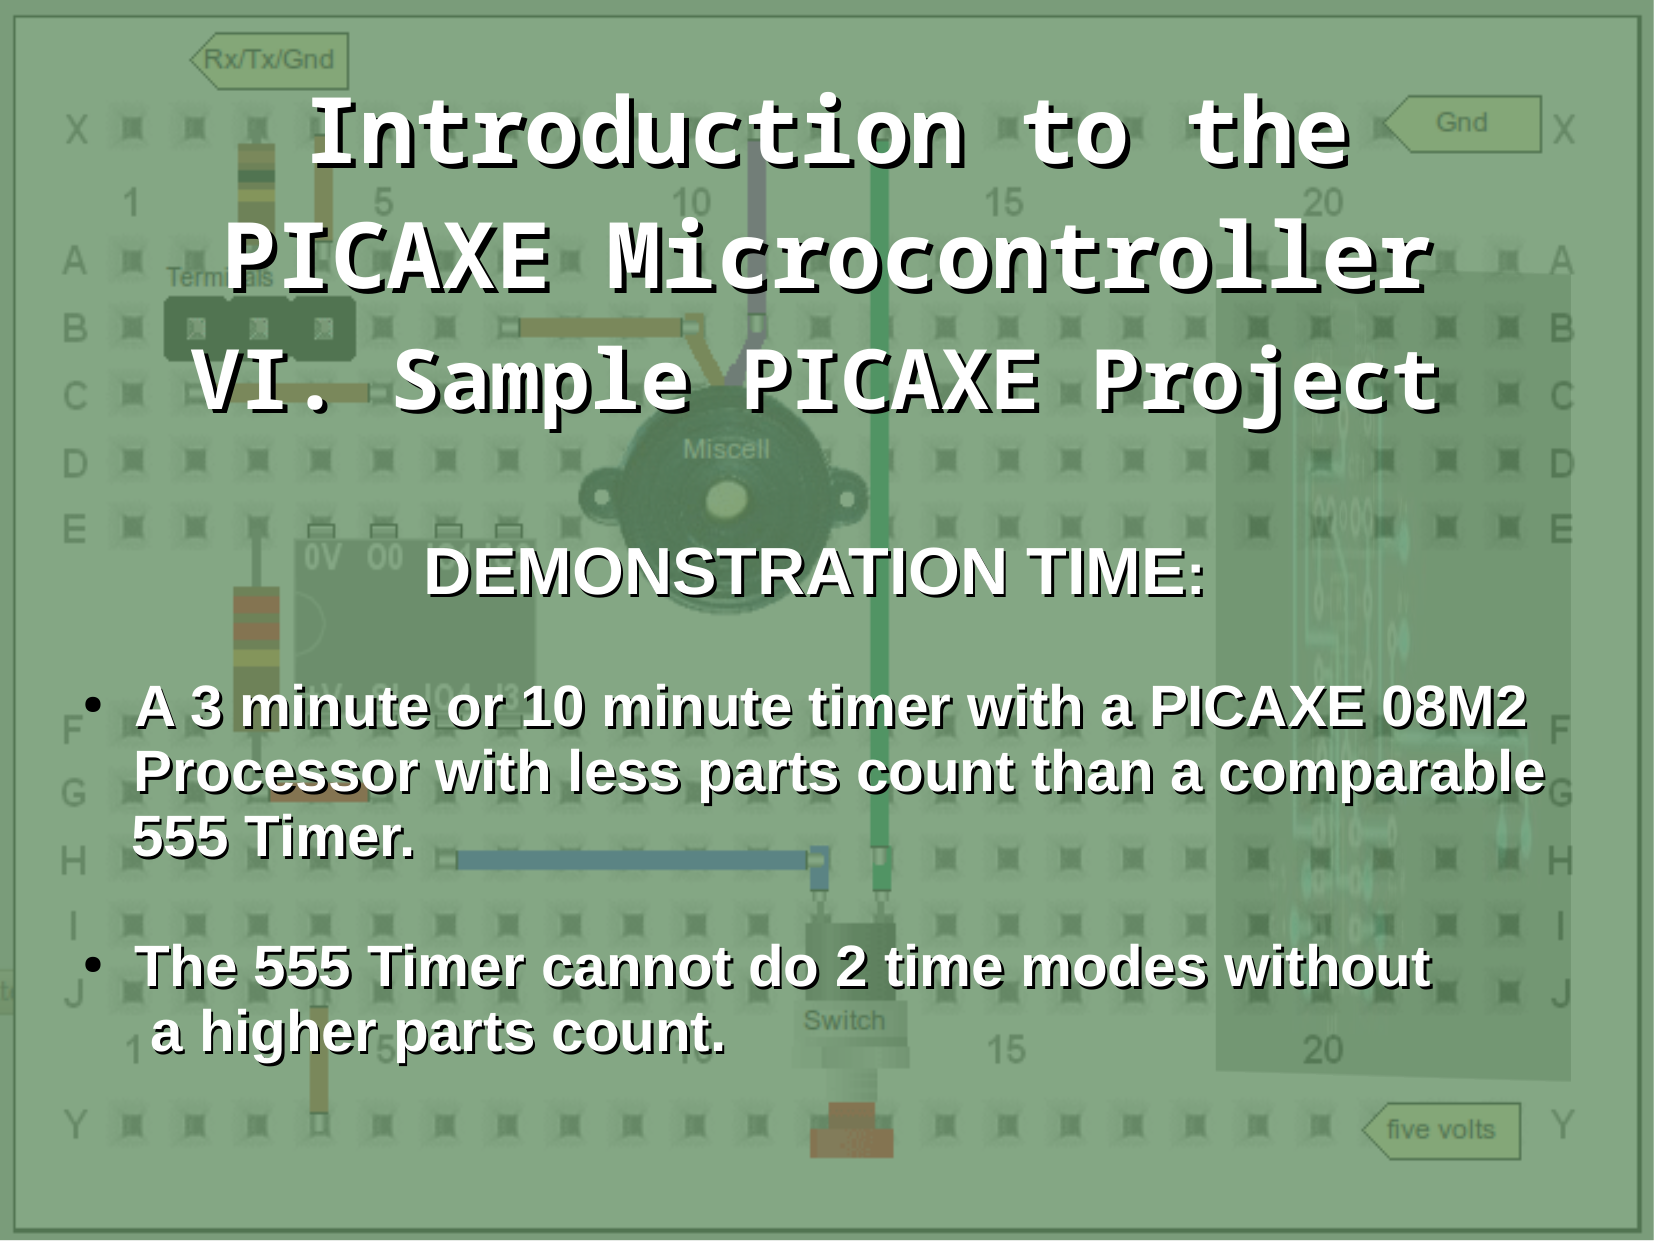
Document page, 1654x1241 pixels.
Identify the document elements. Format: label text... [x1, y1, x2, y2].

subtitle VI. Sample PICAXE Project [71, 1082, 1561, 1201]
title Introduction to the PICAXE Microcontroller [82, 75, 1571, 306]
text_box DEMONSTRATION TIME: A 3 minute or 10 minute timer with a PICAXE 08M2 Processor with less parts count than a comparable 555 Timer. The 555 Timer cannot do 2 time modes without a higher parts count. [67, 526, 1564, 1082]
subtitle VI. Sample PICAXE Project [71, 358, 1561, 526]
picture [0, 0, 1654, 1241]
